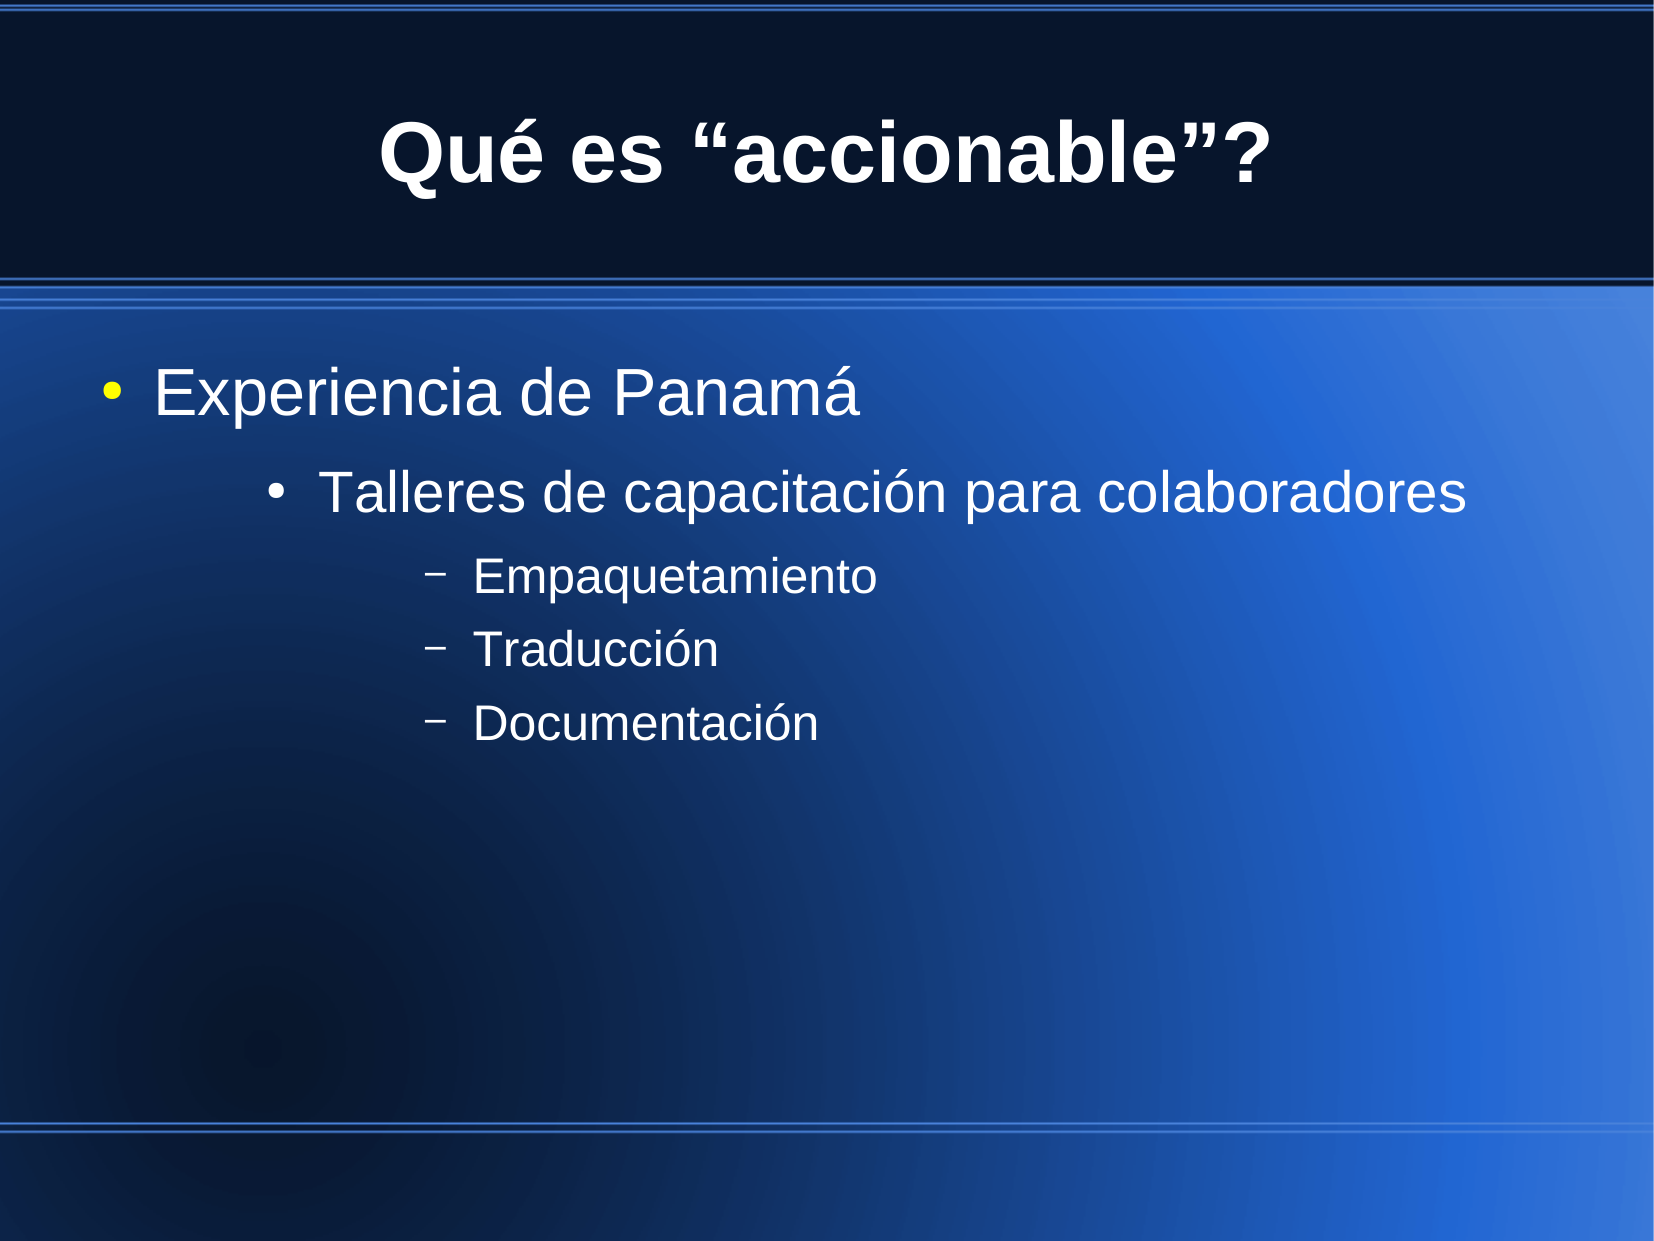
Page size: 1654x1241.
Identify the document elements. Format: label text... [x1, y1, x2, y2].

list Experiencia de Panamá Talleres de capacitación para colaboradores Empaquetamiento Traducción Documentación [82, 355, 1571, 1174]
picture [0, 0, 1654, 1241]
title Qué es “accionable”? [82, 49, 1571, 257]
